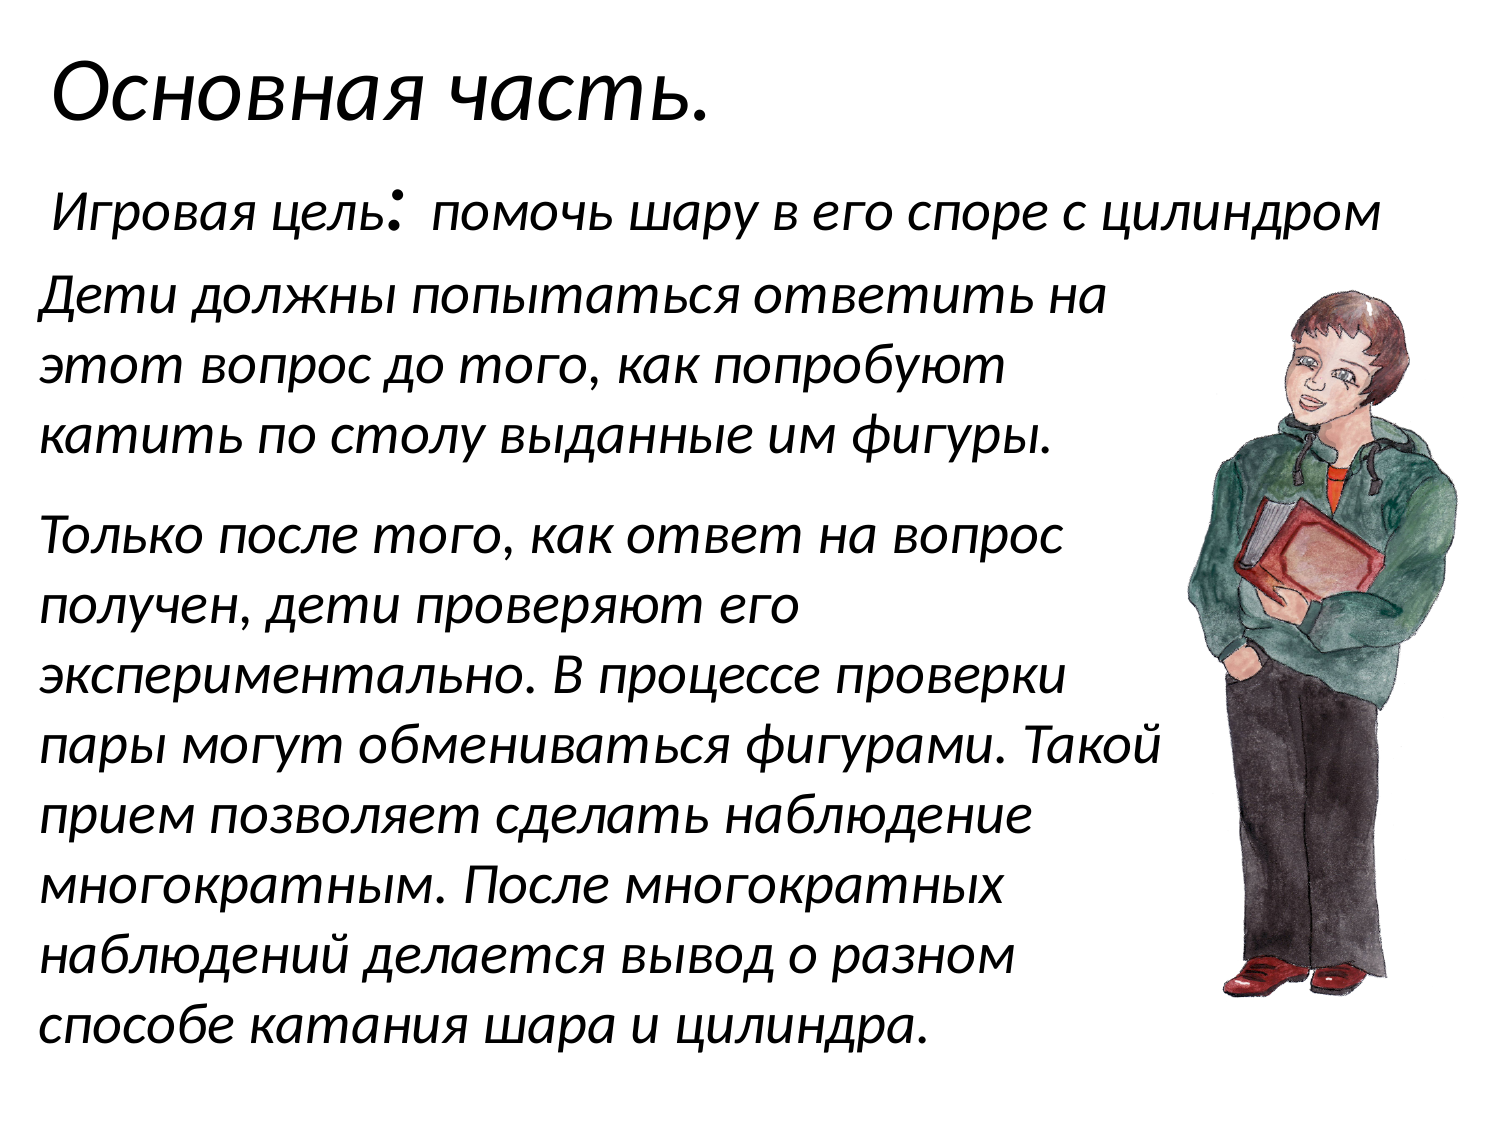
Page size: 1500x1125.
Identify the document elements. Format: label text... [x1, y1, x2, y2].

title Основная часть. Игровая цель: помочь шару в его споре с цилиндром [35, 21, 1477, 272]
list Дети должны попытаться ответить на этот вопрос до того, как попробуют катить по столу выданные им фигуры. Только после того, как ответ на вопрос получен, дети проверяют его экспериментально. В процессе проверки пары могут обмениваться фигурами. Такой прием позволяет сделать наблюдение многократным. После многократных наблюдений делается вывод о разном способе катания шара и цилиндра. [23, 248, 1182, 1087]
picture [1181, 283, 1465, 1004]
